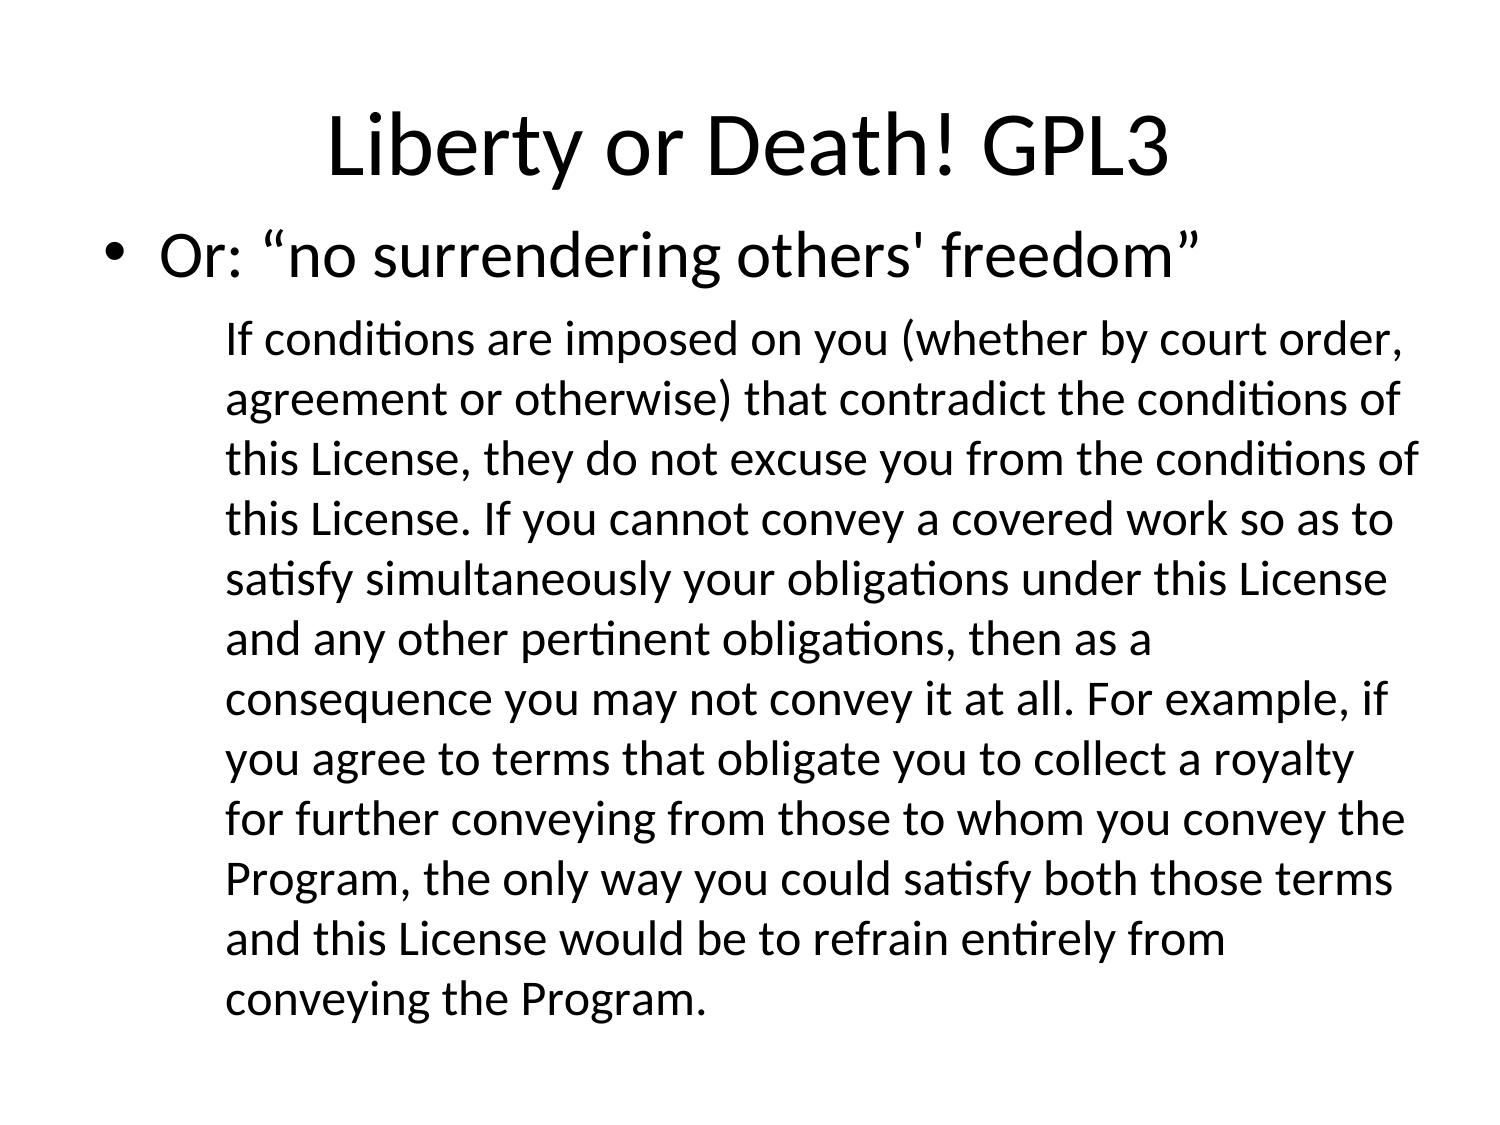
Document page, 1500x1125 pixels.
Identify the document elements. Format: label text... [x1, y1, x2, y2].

list Or: “no surrendering others' freedom” If conditions are imposed on you (whether by court order, agreement or otherwise) that contradict the conditions of this License, they do not excuse you from the conditions of this License. If you cannot convey a covered work so as to satisfy simultaneously your obligations under this License and any other pertinent obligations, then as a consequence you may not convey it at all. For example, if you agree to terms that obligate you to collect a royalty for further conveying from those to whom you convey the Program, the only way you could satisfy both those terms and this License would be to refrain entirely from conveying the Program. [88, 203, 1439, 1033]
title Liberty or Death! GPL3 [75, 37, 1426, 241]
